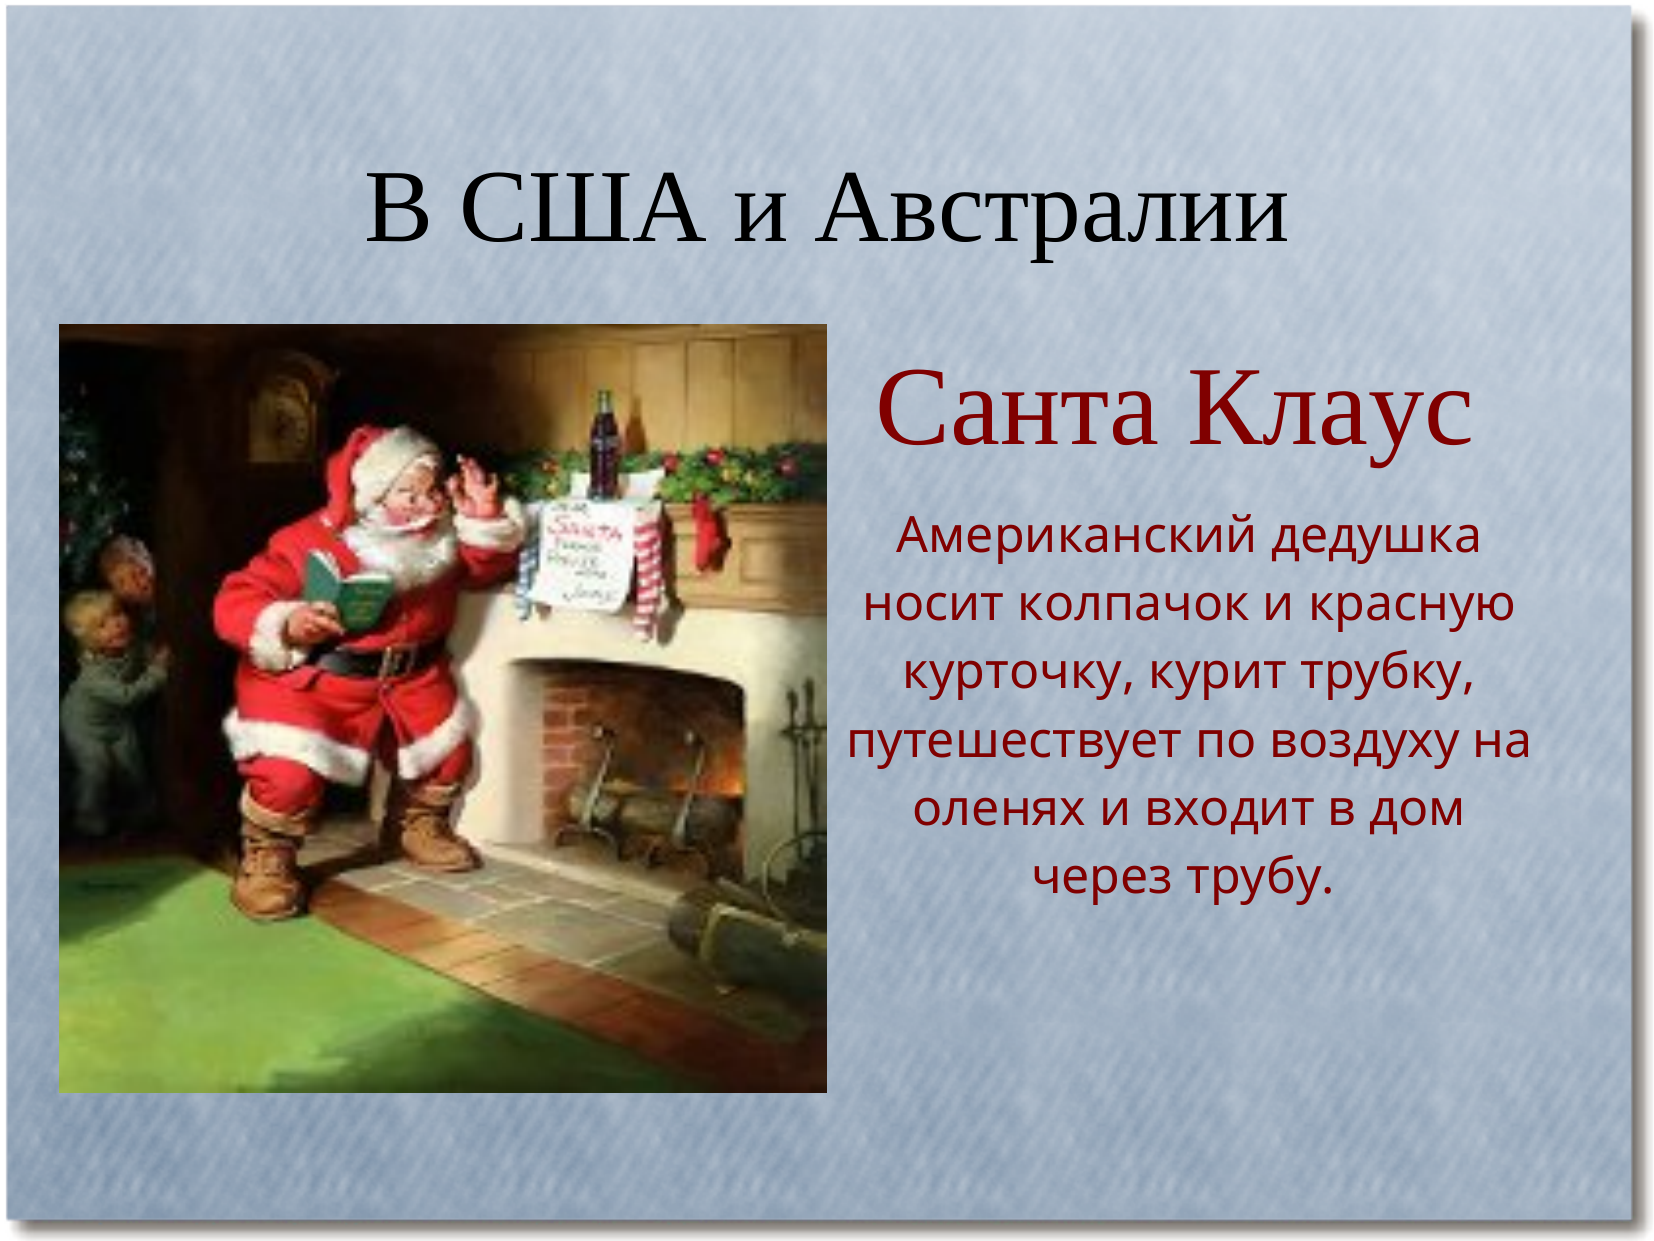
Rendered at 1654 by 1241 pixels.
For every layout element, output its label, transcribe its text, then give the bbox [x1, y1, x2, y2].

list Санта Клаус Американский дедушка носит колпачок и красную курточку, курит трубку, путешествует по воздуху на оленях и входит в дом через трубу. [845, 344, 1535, 1127]
title В США и Австралии [121, 102, 1534, 310]
picture [0, 0, 1654, 1241]
